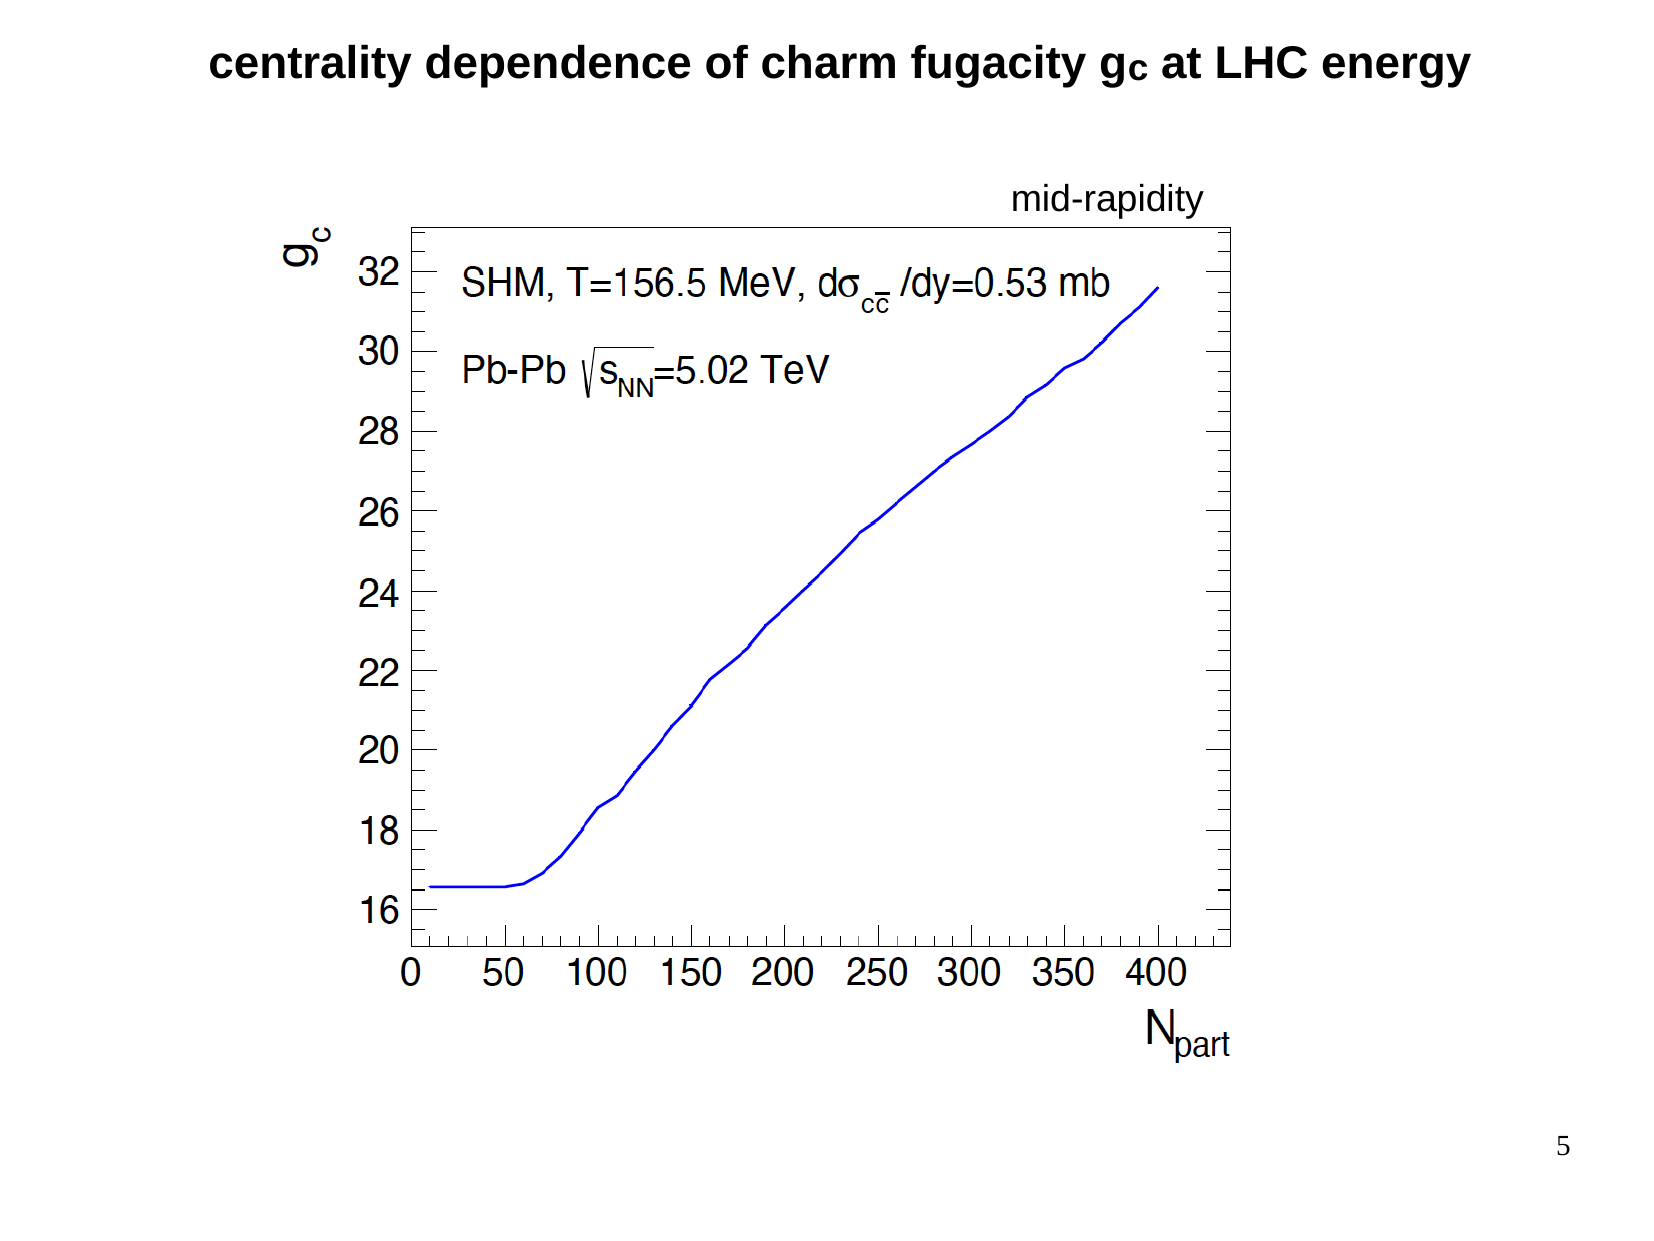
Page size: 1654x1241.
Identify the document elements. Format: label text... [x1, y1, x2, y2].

text_box centrality dependence of charm fugacity gc at LHC energy [105, 30, 1576, 103]
picture [272, 217, 1250, 1074]
text_box mid-rapidity [996, 170, 1382, 227]
